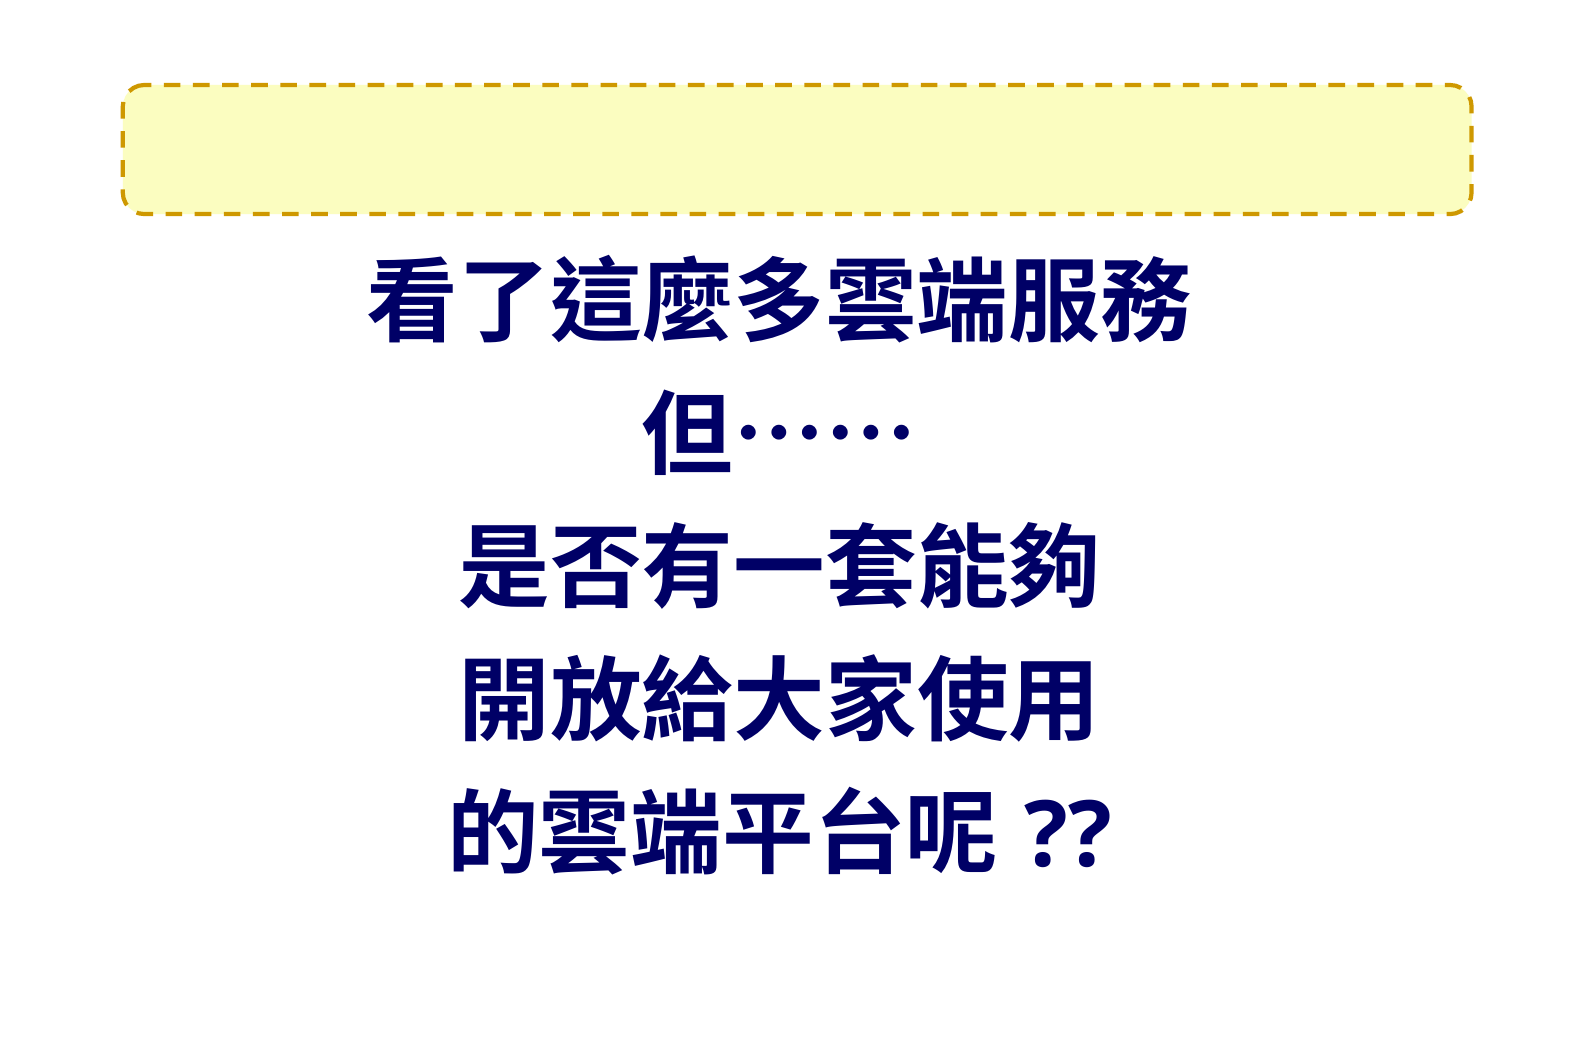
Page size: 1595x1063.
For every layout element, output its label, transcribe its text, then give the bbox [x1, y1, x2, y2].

title 看了這麼多雲端服務 但…… 是否有一套能夠 開放給大家使用 的雲端平台呢?? [152, 278, 1407, 844]
